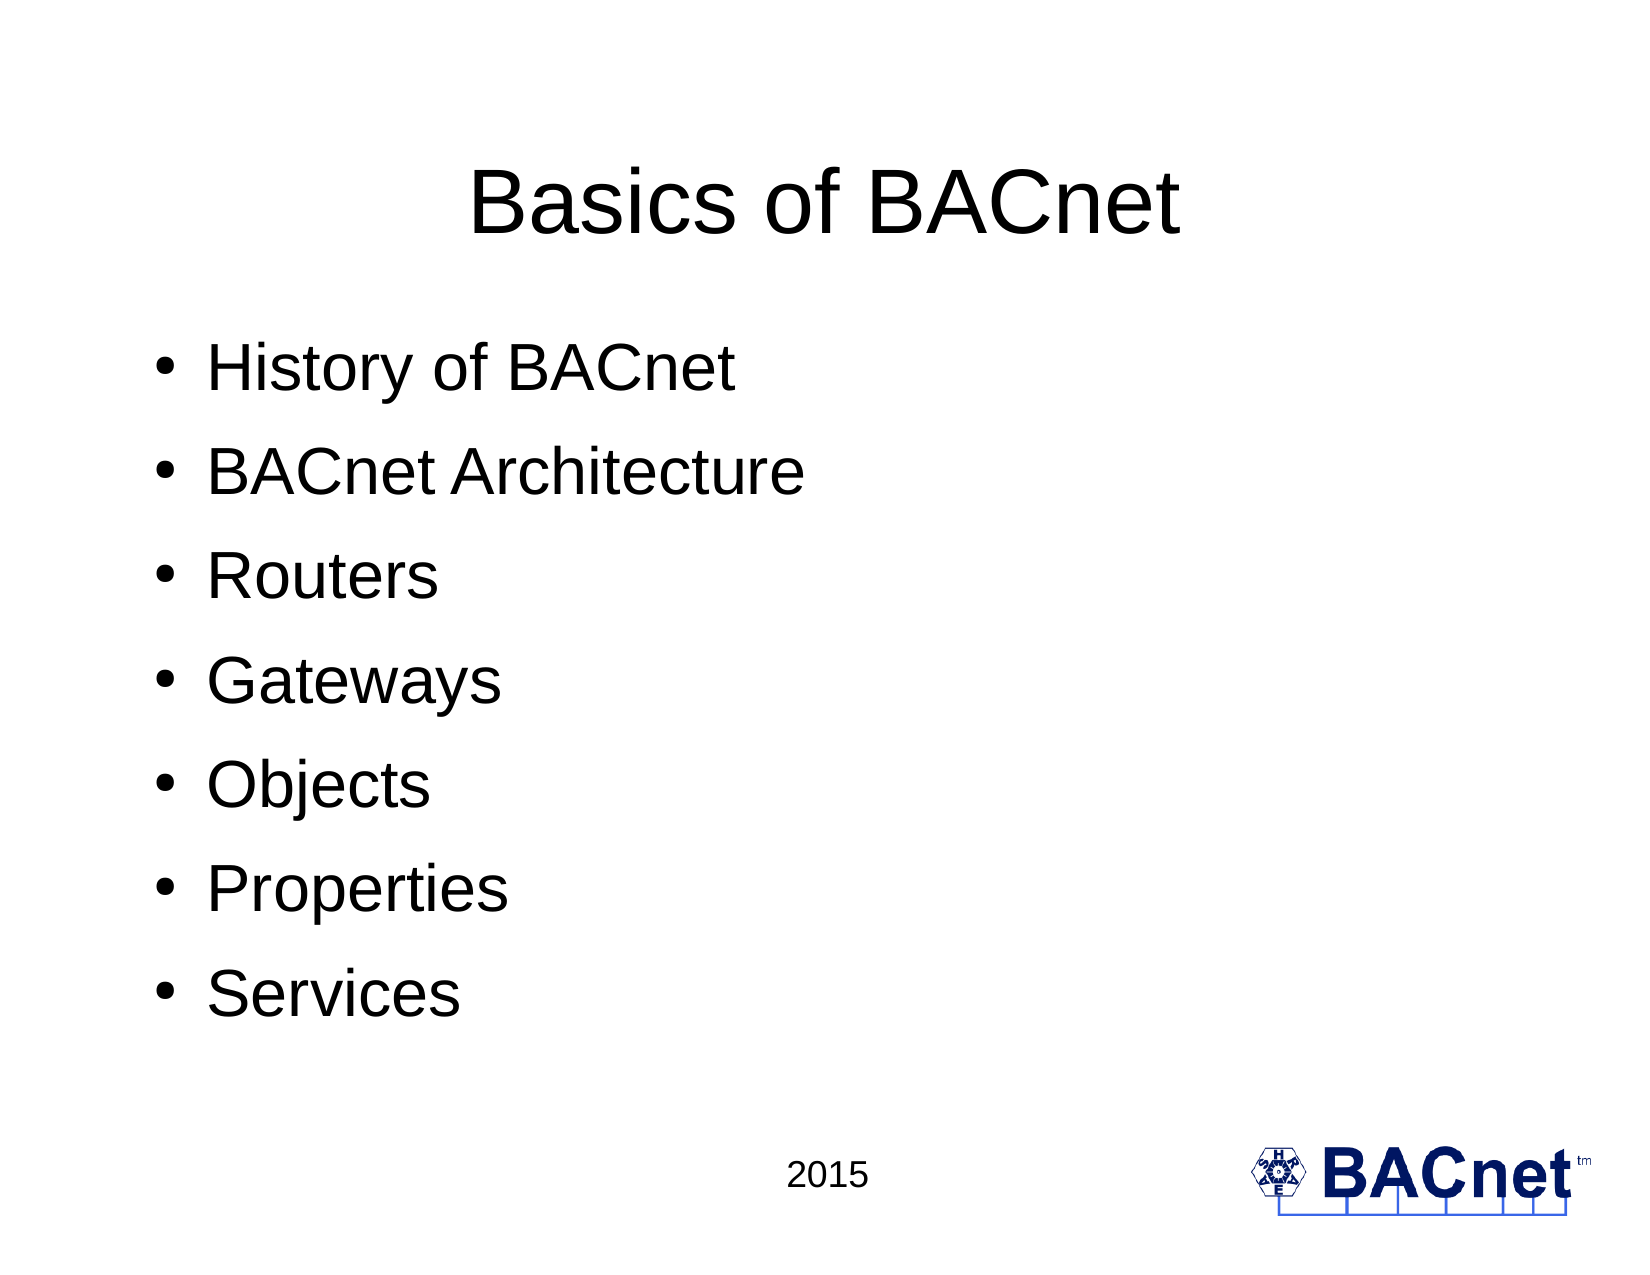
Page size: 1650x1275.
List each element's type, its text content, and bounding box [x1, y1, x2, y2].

text_box 2015 [659, 1146, 997, 1204]
list History of BACnet BACnet Architecture Routers Gateways Objects Properties Services [135, 329, 1515, 1094]
picture [1251, 1146, 1591, 1216]
title Basics of BACnet [135, 105, 1515, 299]
